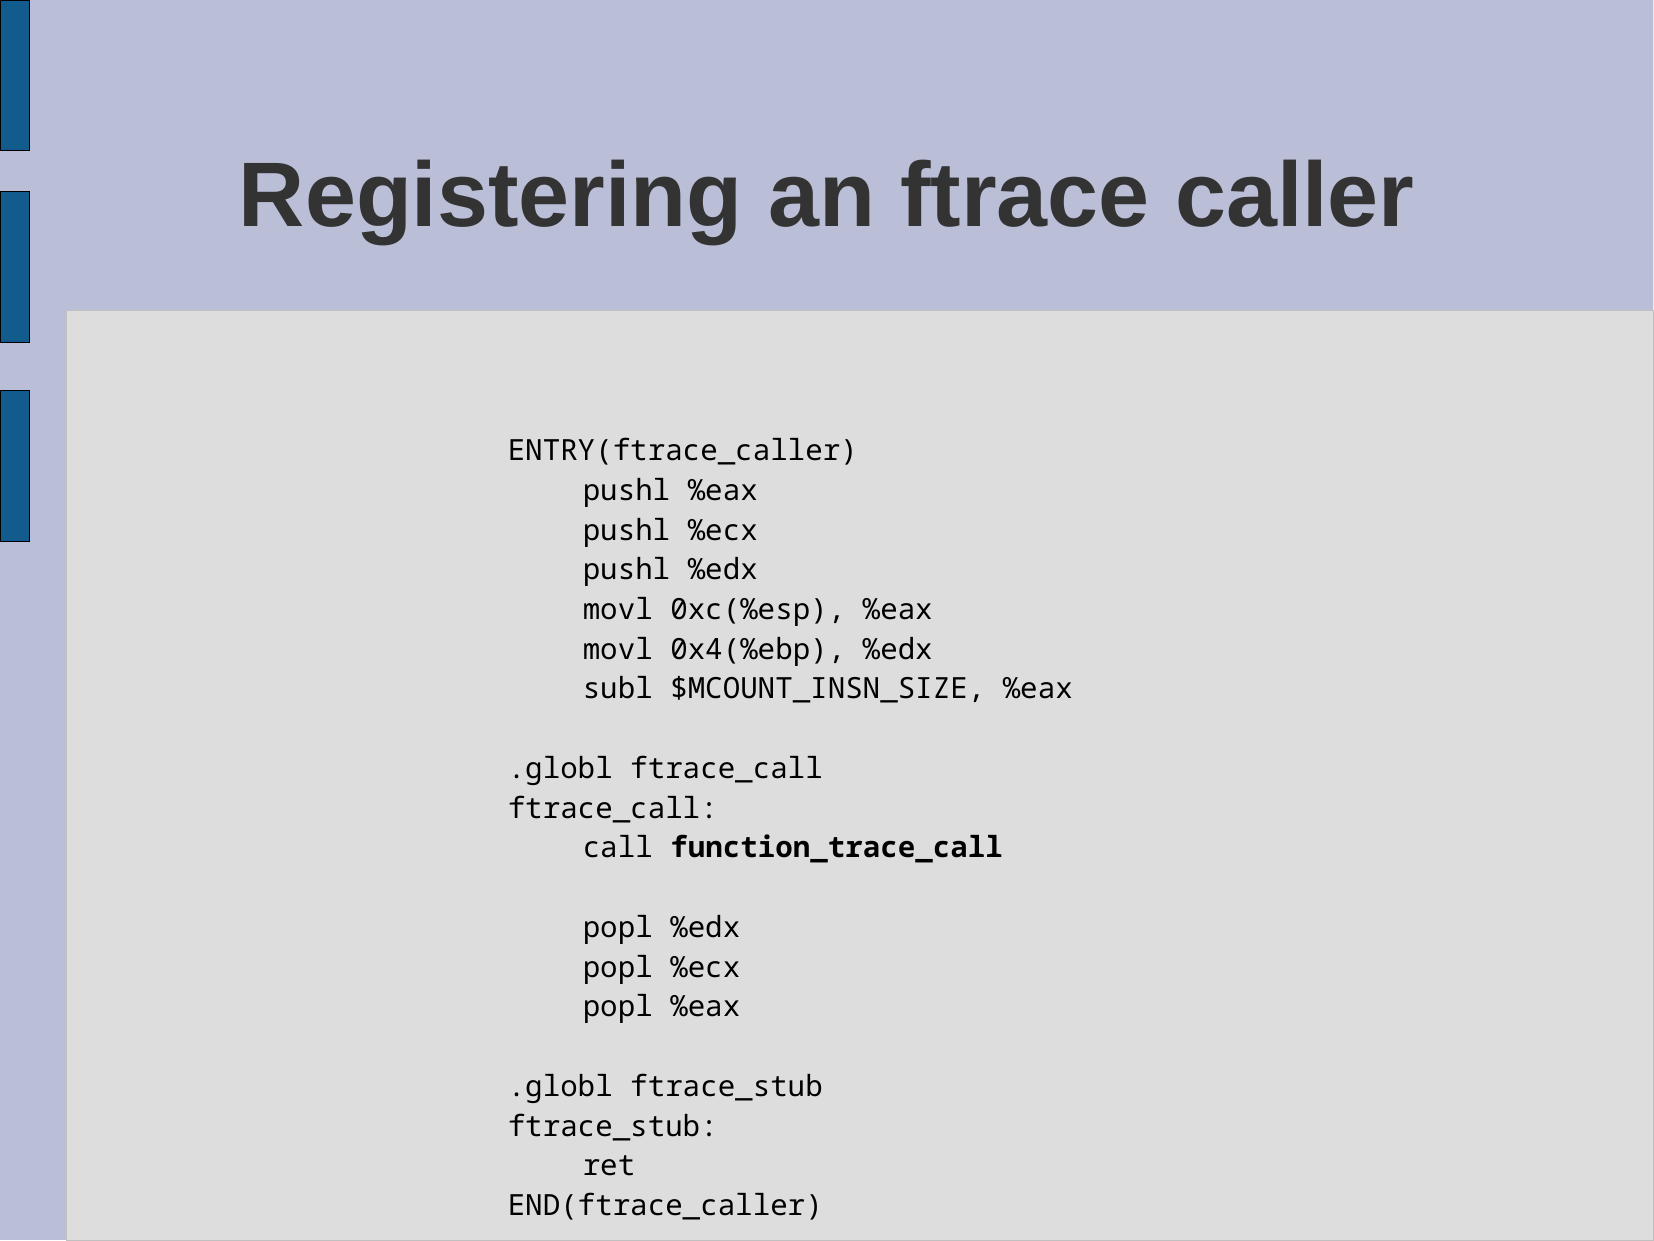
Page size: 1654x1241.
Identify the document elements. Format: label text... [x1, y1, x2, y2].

text_box ENTRY(ftrace_caller) pushl %eax pushl %ecx pushl %edx movl 0xc(%esp), %eax movl 0x4(%ebp), %edx subl $MCOUNT_INSN_SIZE, %eax .globl ftrace_call ftrace_call: call function_trace_call popl %edx popl %ecx popl %eax .globl ftrace_stub ftrace_stub: ret END(ftrace_caller) [493, 421, 1313, 1089]
title Registering an ftrace caller [121, 98, 1534, 291]
